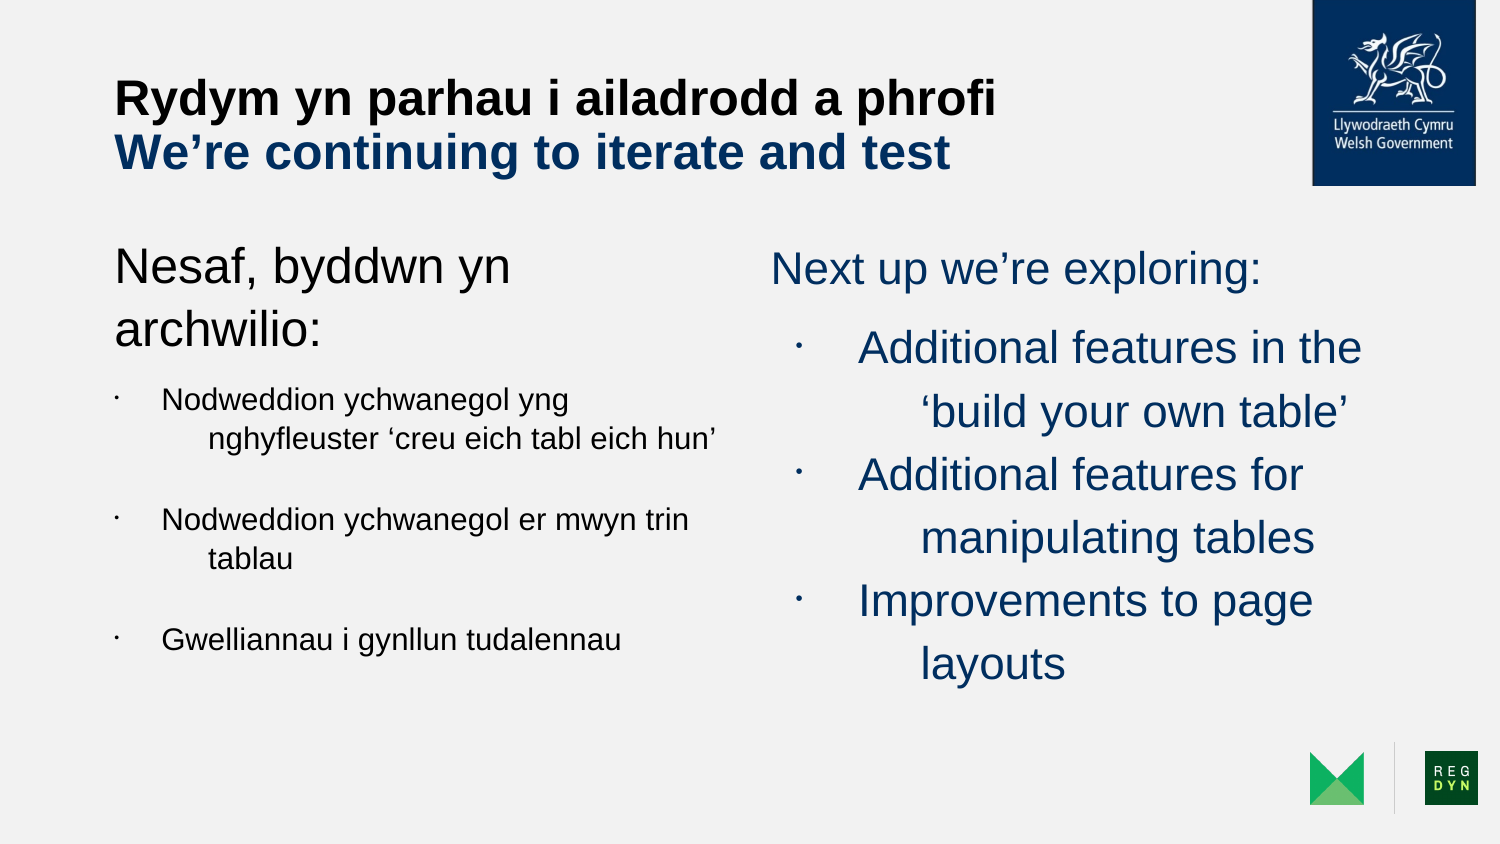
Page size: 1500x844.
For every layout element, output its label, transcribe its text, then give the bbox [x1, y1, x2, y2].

title Rydym yn parhau i ailadrodd a phrofi We’re continuing to iterate and test [103, 44, 1397, 209]
list Nesaf, byddwn yn archwilio: Nodweddion ychwanegol yng nghyfleuster ‘creu eich tabl eich hun’ Nodweddion ychwanegol er mwyn trin tablau Gwelliannau i gynllun tudalennau [103, 224, 741, 760]
list Next up we’re exploring: Additional features in the ‘build your own table’ Additional features for manipulating tables Improvements to page layouts [759, 224, 1397, 760]
picture [1310, 760, 1364, 805]
picture [1425, 751, 1478, 805]
